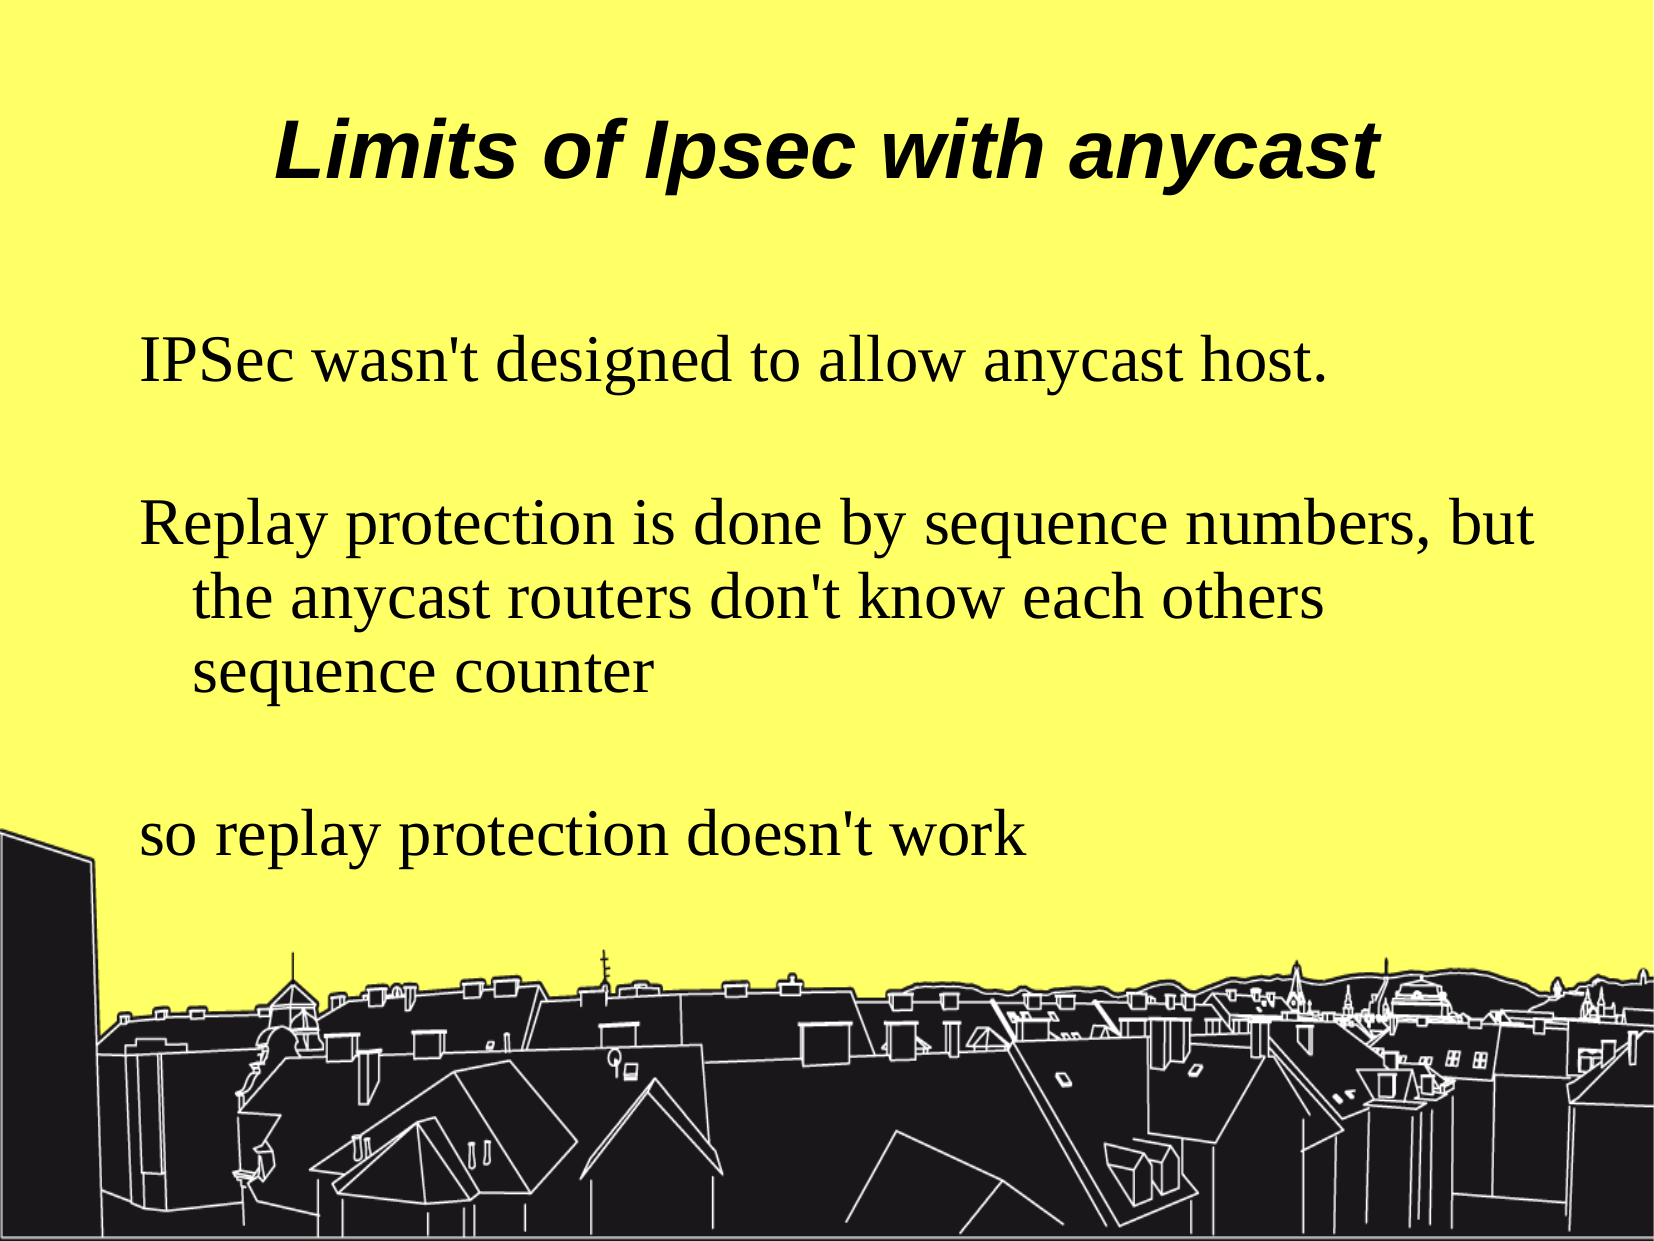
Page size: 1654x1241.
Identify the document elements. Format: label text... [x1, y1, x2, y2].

list IPSec wasn't designed to allow anycast host. Replay protection is done by sequence numbers, but the anycast routers don't know each others sequence counter so replay protection doesn't work [121, 322, 1561, 1118]
picture [0, 827, 1654, 1241]
title Limits of Ipsec with anycast [121, 46, 1534, 254]
